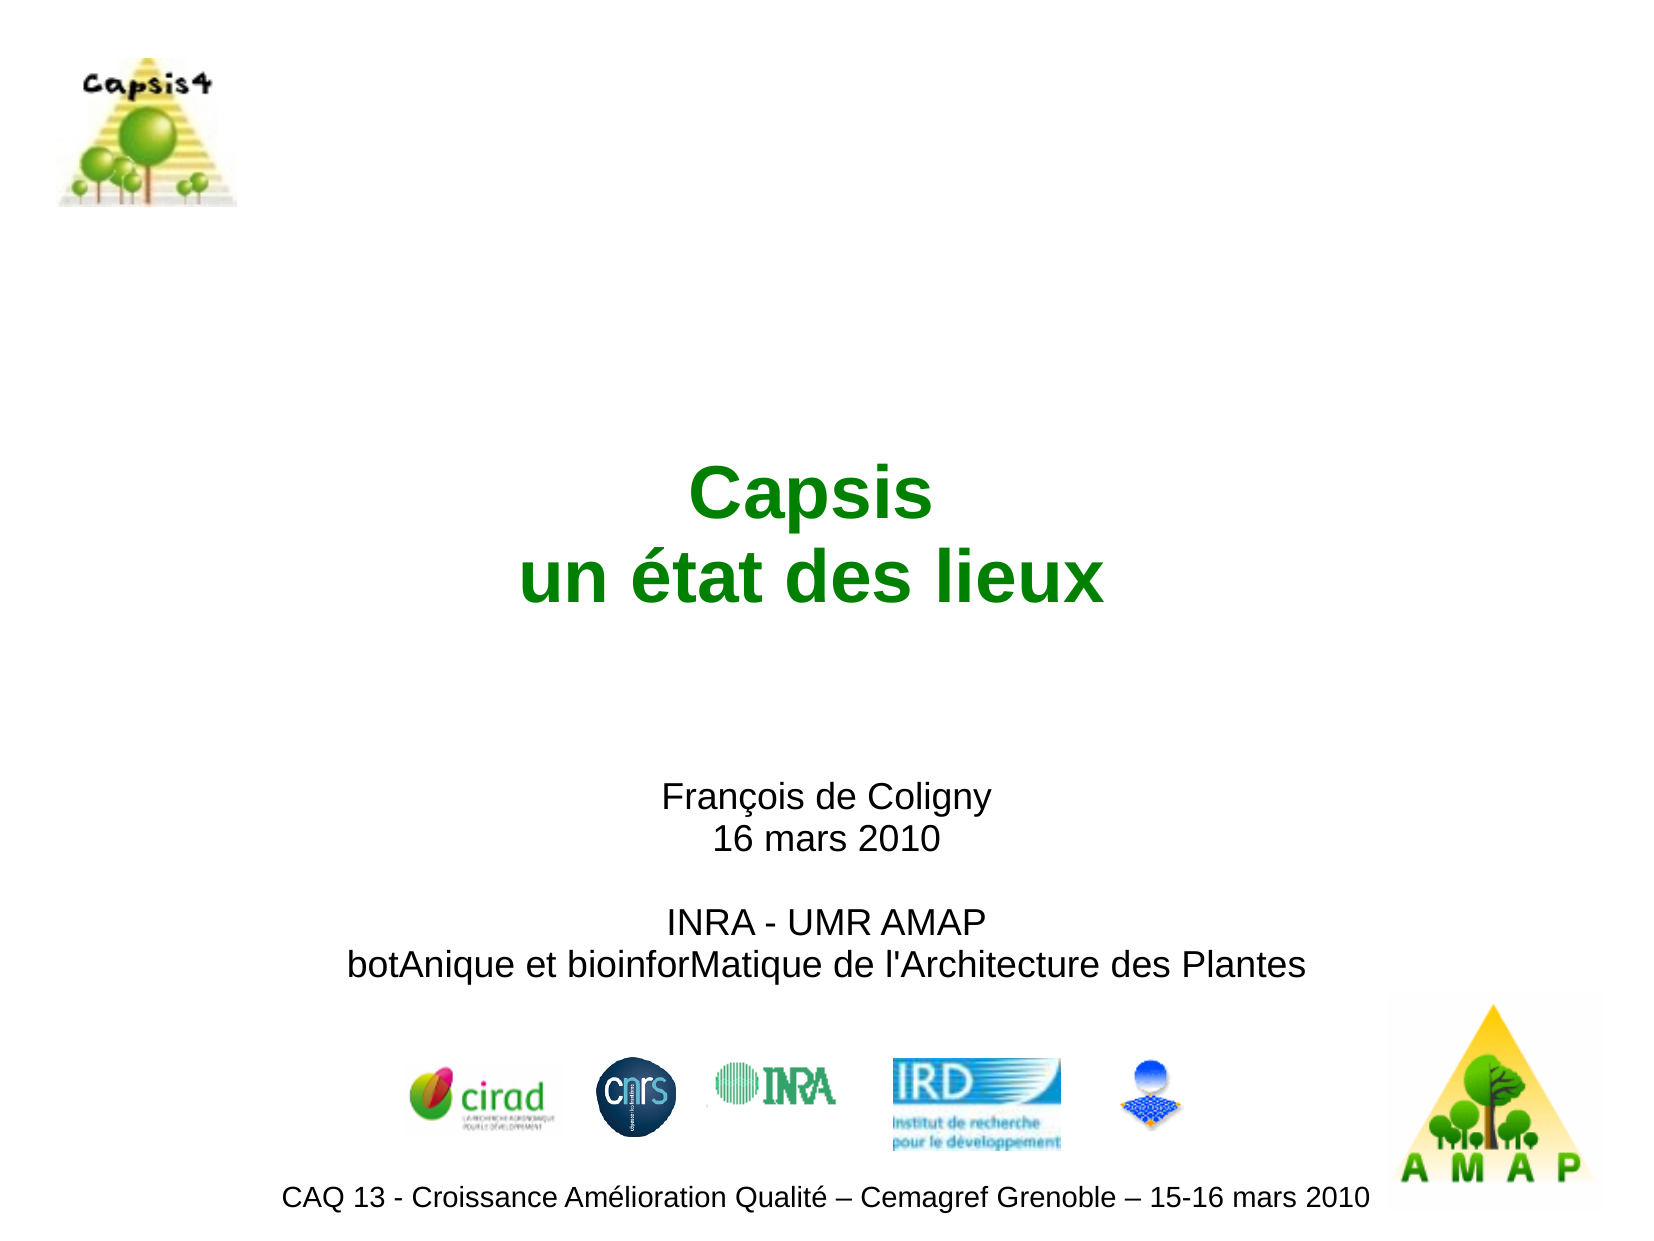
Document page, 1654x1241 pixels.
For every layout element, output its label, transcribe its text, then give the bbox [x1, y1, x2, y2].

picture [56, 58, 237, 207]
picture [705, 1062, 844, 1111]
picture [1387, 993, 1604, 1211]
text_box Capsis un état des lieux [295, 442, 1329, 652]
picture [404, 1062, 562, 1137]
picture [596, 1057, 676, 1137]
text_box François de Coligny 16 mars 2010 INRA - UMR AMAP botAnique et bioinforMatique de l'Architecture des Plantes [295, 767, 1359, 1062]
picture [1116, 1062, 1184, 1131]
picture [893, 1062, 1061, 1151]
